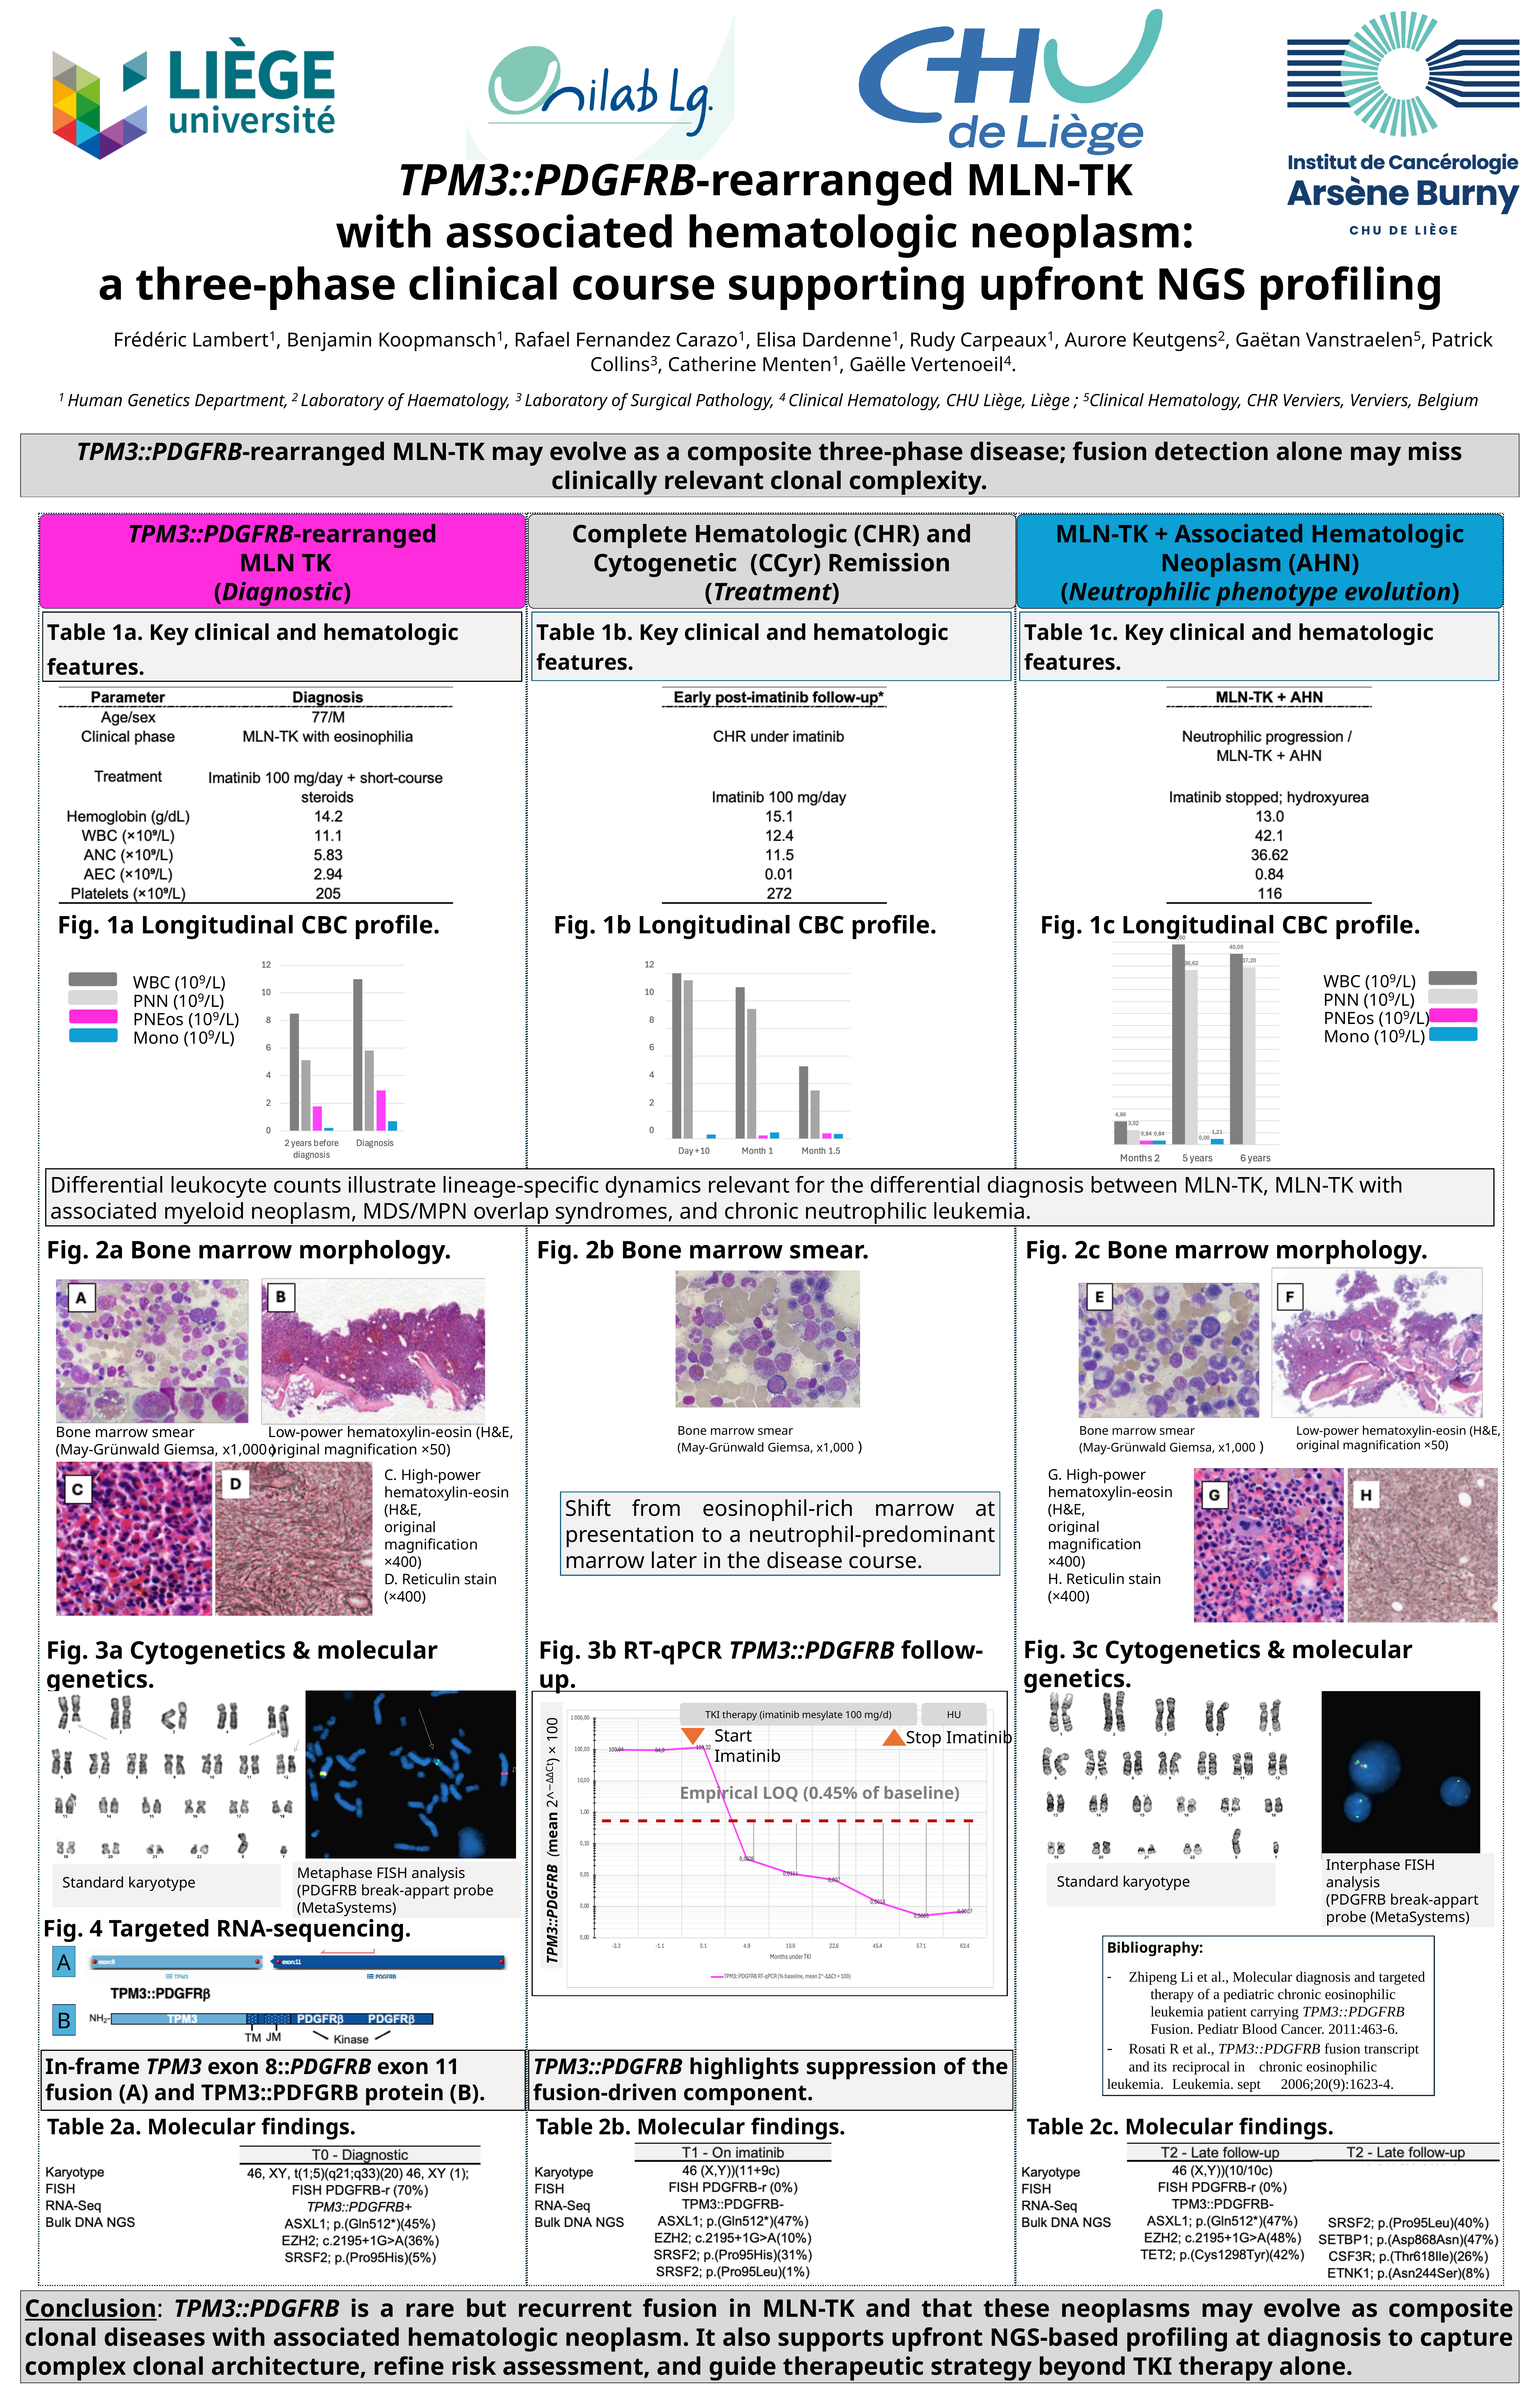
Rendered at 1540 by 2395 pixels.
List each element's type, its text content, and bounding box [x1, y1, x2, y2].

text_box [69, 1028, 118, 1042]
picture [1022, 2143, 1500, 2280]
text_box TPM3::PDGFRB-rearranged MLN-TK may evolve as a composite three-phase disease; fusion detection alone may miss clinically relevant clonal complexity. [20, 434, 1519, 497]
text_box Start Imatinib [710, 1722, 827, 1755]
picture [738, 1757, 742, 1761]
picture [917, 1710, 922, 1724]
text_box Fig. 1a Longitudinal CBC profile. [53, 907, 515, 941]
text_box PNEos (109/L) [1319, 1005, 1457, 1023]
text_box Stop Imatinib [902, 1724, 1007, 1757]
picture [1034, 1688, 1296, 1878]
text_box Shift from eosinophil-rich marrow at presentation to a neutrophil-predominant marrow later in the disease course. [561, 1492, 1000, 1576]
text_box Mono (109/L) [129, 1025, 260, 1043]
picture [1111, 941, 1279, 1168]
text_box B [52, 2005, 75, 2036]
picture [466, 11, 735, 160]
text_box Bone marrow smear (May-Grünwald Giemsa, x1,000 ) [51, 1421, 266, 1460]
text_box Conclusion: TPM3::PDGFRB is a rare but recurrent fusion in MLN-TK and that these neoplasms may evolve as composite clonal diseases with associated hematologic neoplasm. It also supports upfront NGS-based profiling at diagnosis to capture complex clonal architecture, refine risk assessment, and guide therapeutic strategy beyond TKI therapy alone. [20, 2290, 1519, 2383]
picture [59, 687, 453, 904]
text_box Fig. 1b Longitudinal CBC profile. [549, 907, 1011, 941]
text_box G. High-power hematoxylin-eosin (H&E, original magnification ×400) H. Reticulin stain (×400) [1043, 1463, 1183, 1590]
text_box TPM3::PDGFRB-rearranged MLN-TK with associated hematologic neoplasm: a three-phase clinical course supporting upfront NGS profiling [48, 150, 1494, 375]
picture [305, 1691, 516, 1859]
text_box [1441, 989, 1477, 1003]
picture [1287, 11, 1520, 235]
text_box WBC (109/L) [129, 970, 250, 988]
text_box Complete Hematologic (CHR) and Cytogenetic (CCyr) Remission (Treatment) [528, 514, 1016, 609]
text_box Table 1c. Key clinical and hematologic features. [1020, 612, 1499, 681]
text_box Fig. 2b Bone marrow smear. [532, 1232, 972, 1266]
text_box TPM3::PDGFRB (mean 2^−ΔΔCt) × 100 [541, 1702, 563, 1969]
text_box Fig. 3b RT-qPCR TPM3::PDGFRB follow-up. [534, 1632, 1009, 1666]
text_box PNN (109/L) [129, 988, 250, 1006]
text_box PNEos (109/L) [129, 1006, 260, 1025]
text_box TKI therapy (imatinib mesylate 100 mg/d) [680, 1702, 917, 1726]
text_box HU [921, 1703, 987, 1724]
text_box Table 1a. Key clinical and hematologic features. [43, 612, 522, 681]
text_box Table 2b. Molecular findings. [532, 2111, 1010, 2142]
text_box MLN-TK + Associated Hematologic Neoplasm (AHN) (Neutrophilic phenotype evolution) [1017, 514, 1503, 609]
text_box Fig. 3c Cytogenetics & molecular genetics. [1019, 1632, 1502, 1666]
text_box Frédéric Lambert1, Benjamin Koopmansch1, Rafael Fernandez Carazo1, Elisa Dardenne1, Rudy Carpeaux1, Aurore Keutgens2, Gaëtan Vanstraelen5, Patrick Collins3, Catherine Menten1, Gaëlle Vertenoeil4. [109, 323, 1506, 386]
text_box Standard karyotype [1047, 1863, 1275, 1906]
picture [773, 1755, 778, 1761]
text_box Mono (109/L) [1319, 1023, 1457, 1042]
text_box Bibliography: Zhipeng Li et al., Molecular diagnosis and targeted therapy of a pediatric chronic eosinophilic leukemia patient carrying TPM3::PDGFRB Fusion. Pediatr Blood Cancer. 2011:463‑6. - Rosati R et al., TPM3::PDGFRB fusion transcript and its reciprocal in chronic eosinophilic leukemia. Leukemia. sept 2006;20(9):1623‑4. [1103, 1936, 1434, 2095]
text_box Table 2a. Molecular findings. [43, 2111, 521, 2141]
text_box [1457, 1027, 1478, 1041]
picture [666, 959, 851, 1161]
text_box [69, 1010, 118, 1023]
picture [56, 1271, 485, 1421]
text_box Standard karyotype [52, 1864, 281, 1907]
text_box [1457, 1008, 1478, 1022]
text_box Fig. 4 Targeted RNA-sequencing. [39, 1911, 528, 1944]
text_box Stop Imatinib [1008, 1724, 1018, 1757]
picture [644, 957, 664, 1160]
picture [1322, 1691, 1480, 1860]
text_box [69, 972, 117, 986]
picture [12, 10, 375, 187]
picture [826, 0, 1196, 187]
picture [676, 1270, 860, 1408]
text_box Fig. 2a Bone marrow morphology. [42, 1232, 525, 1266]
picture [49, 1462, 373, 1616]
picture [239, 2146, 481, 2267]
picture [535, 2143, 832, 2283]
text_box [1440, 971, 1477, 985]
picture [567, 1710, 994, 1988]
picture [86, 1948, 517, 1979]
text_box Interphase FISH analysis (PDGFRB break-appart probe (MetaSystems) [1322, 1853, 1494, 1927]
text_box Differential leukocyte counts illustrate lineage-specific dynamics relevant for the differential diagnosis between MLN-TK, MLN-TK with associated myeloid neoplasm, MDS/MPN overlap syndromes, and chronic neutrophilic leukemia. [46, 1169, 1494, 1226]
text_box Empirical LOQ (0.45% of baseline) [675, 1780, 995, 1805]
text_box Bone marrow smear (May-Grünwald Giemsa, x1,000 ) [1075, 1421, 1256, 1457]
picture [662, 687, 887, 904]
text_box WBC (109/L) [1319, 968, 1440, 987]
text_box A [52, 1946, 74, 1977]
text_box Fig. 1c Longitudinal CBC profile. [1036, 907, 1448, 941]
text_box Metaphase FISH analysis (PDGFRB break-appart probe (MetaSystems) [293, 1861, 521, 1918]
text_box PNN (109/L) [1319, 987, 1441, 1005]
text_box C. High-power hematoxylin-eosin (H&E, original magnification ×400) D. Reticulin stain (×400) [380, 1463, 520, 1591]
text_box Table 2c. Molecular findings. [1022, 2111, 1501, 2142]
text_box Table 1b. Key clinical and hematologic features. [532, 612, 1011, 681]
text_box Fig. 2c Bone marrow morphology. [1021, 1232, 1473, 1266]
picture [83, 1982, 433, 2050]
picture [43, 1691, 304, 1881]
text_box In-frame TPM3 exon 8::PDGFRB exon 11 fusion (A) and TPM3::PDFGRB protein (B). [41, 2050, 526, 2111]
text_box Low-power hematoxylin-eosin (H&E, original magnification ×50) [266, 1421, 504, 1460]
picture [260, 957, 405, 1160]
text_box Fig. 3a Cytogenetics & molecular genetics. [42, 1632, 525, 1666]
picture [1194, 1468, 1498, 1622]
text_box Bone marrow smear (May-Grünwald Giemsa, x1,000 ) [673, 1421, 854, 1457]
text_box [881, 1727, 902, 1746]
picture [986, 1710, 994, 1724]
text_box 1 Human Genetics Department, 2 Laboratory of Haematology, 3 Laboratory of Surgical Pathology, 4 Clinical Hematology, CHU Liège, Liège ; 5Clinical Hematology, CHR Verviers, Verviers, Belgium [31, 386, 1506, 411]
picture [1166, 687, 1372, 904]
text_box Low-power hematoxylin-eosin (H&E, original magnification ×50) [1292, 1421, 1494, 1454]
text_box [69, 990, 117, 1005]
text_box TPM3::PDGFRB highlights suppression of the fusion-driven component. [529, 2050, 1013, 2111]
text_box TPM3::PDGFRB-rearranged MLN TK (Diagnostic) [40, 514, 526, 609]
picture [1079, 1267, 1490, 1421]
text_box [679, 1727, 707, 1746]
picture [46, 2166, 168, 2235]
